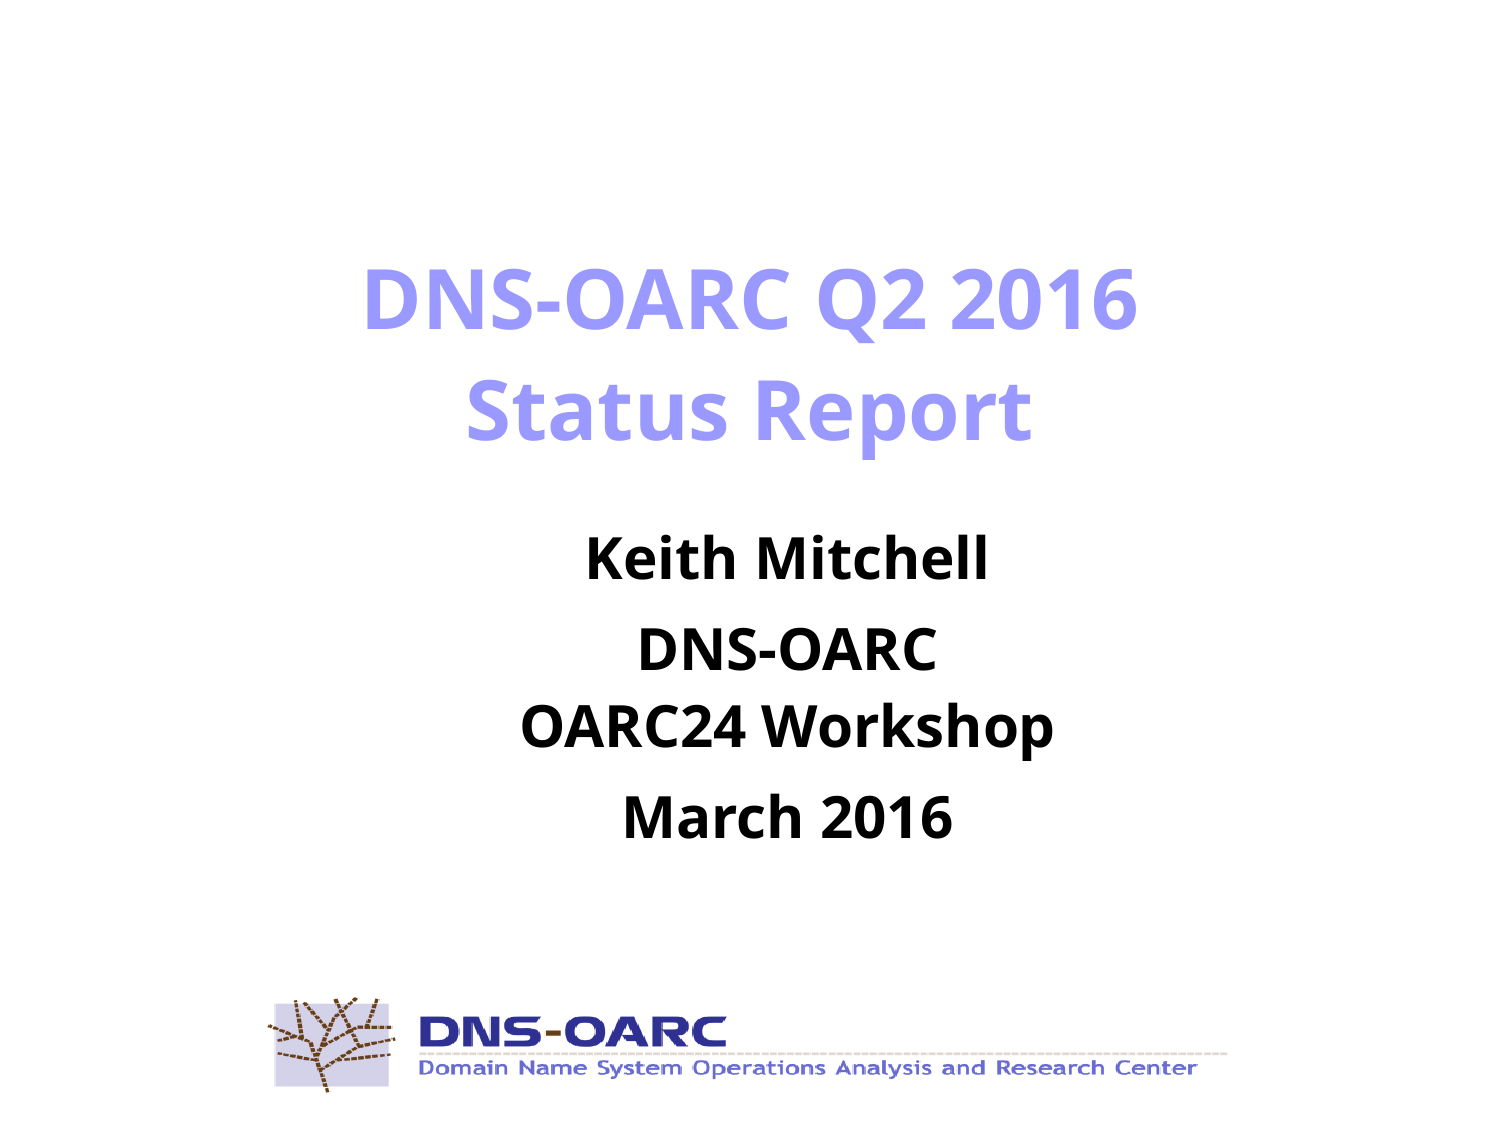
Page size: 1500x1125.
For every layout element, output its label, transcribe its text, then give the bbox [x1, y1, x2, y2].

subtitle Keith Mitchell DNS-OARC OARC24 Workshop March 2016 [225, 487, 1276, 885]
title DNS-OARC Q2 2016 Status Report [112, 256, 1388, 448]
picture [214, 991, 1259, 1099]
